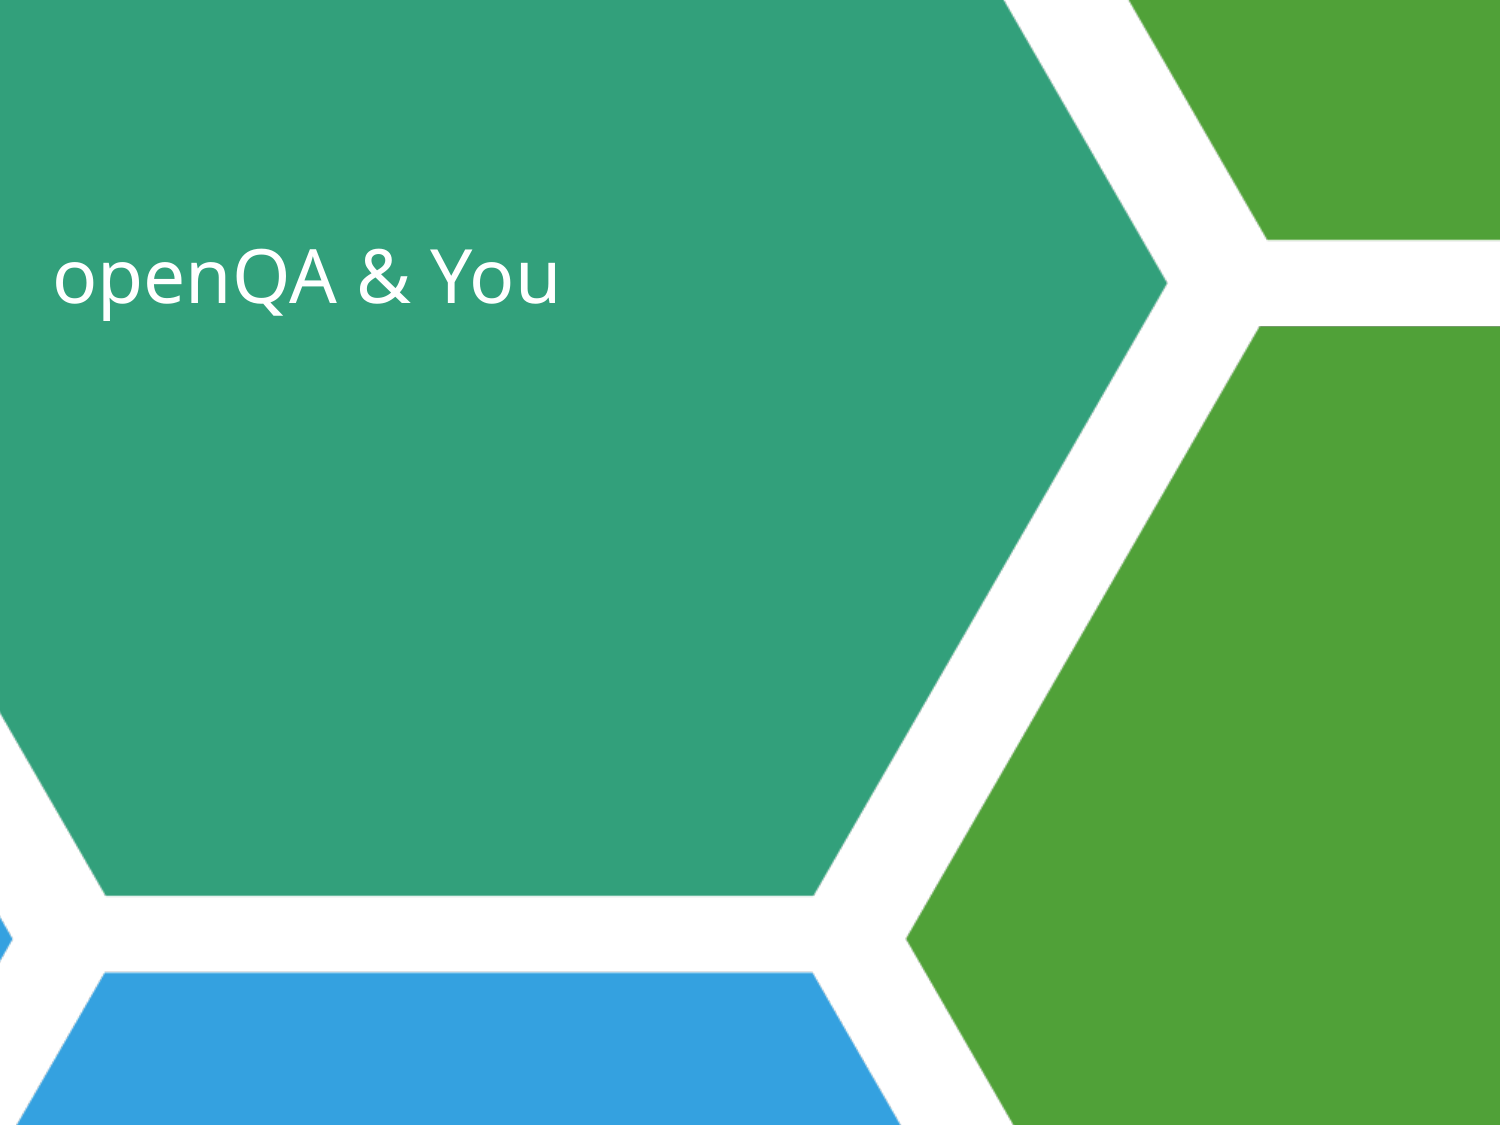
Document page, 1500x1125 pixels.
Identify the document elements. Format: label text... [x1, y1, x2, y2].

picture [0, 0, 1500, 1125]
title openQA & You [52, 147, 1099, 401]
